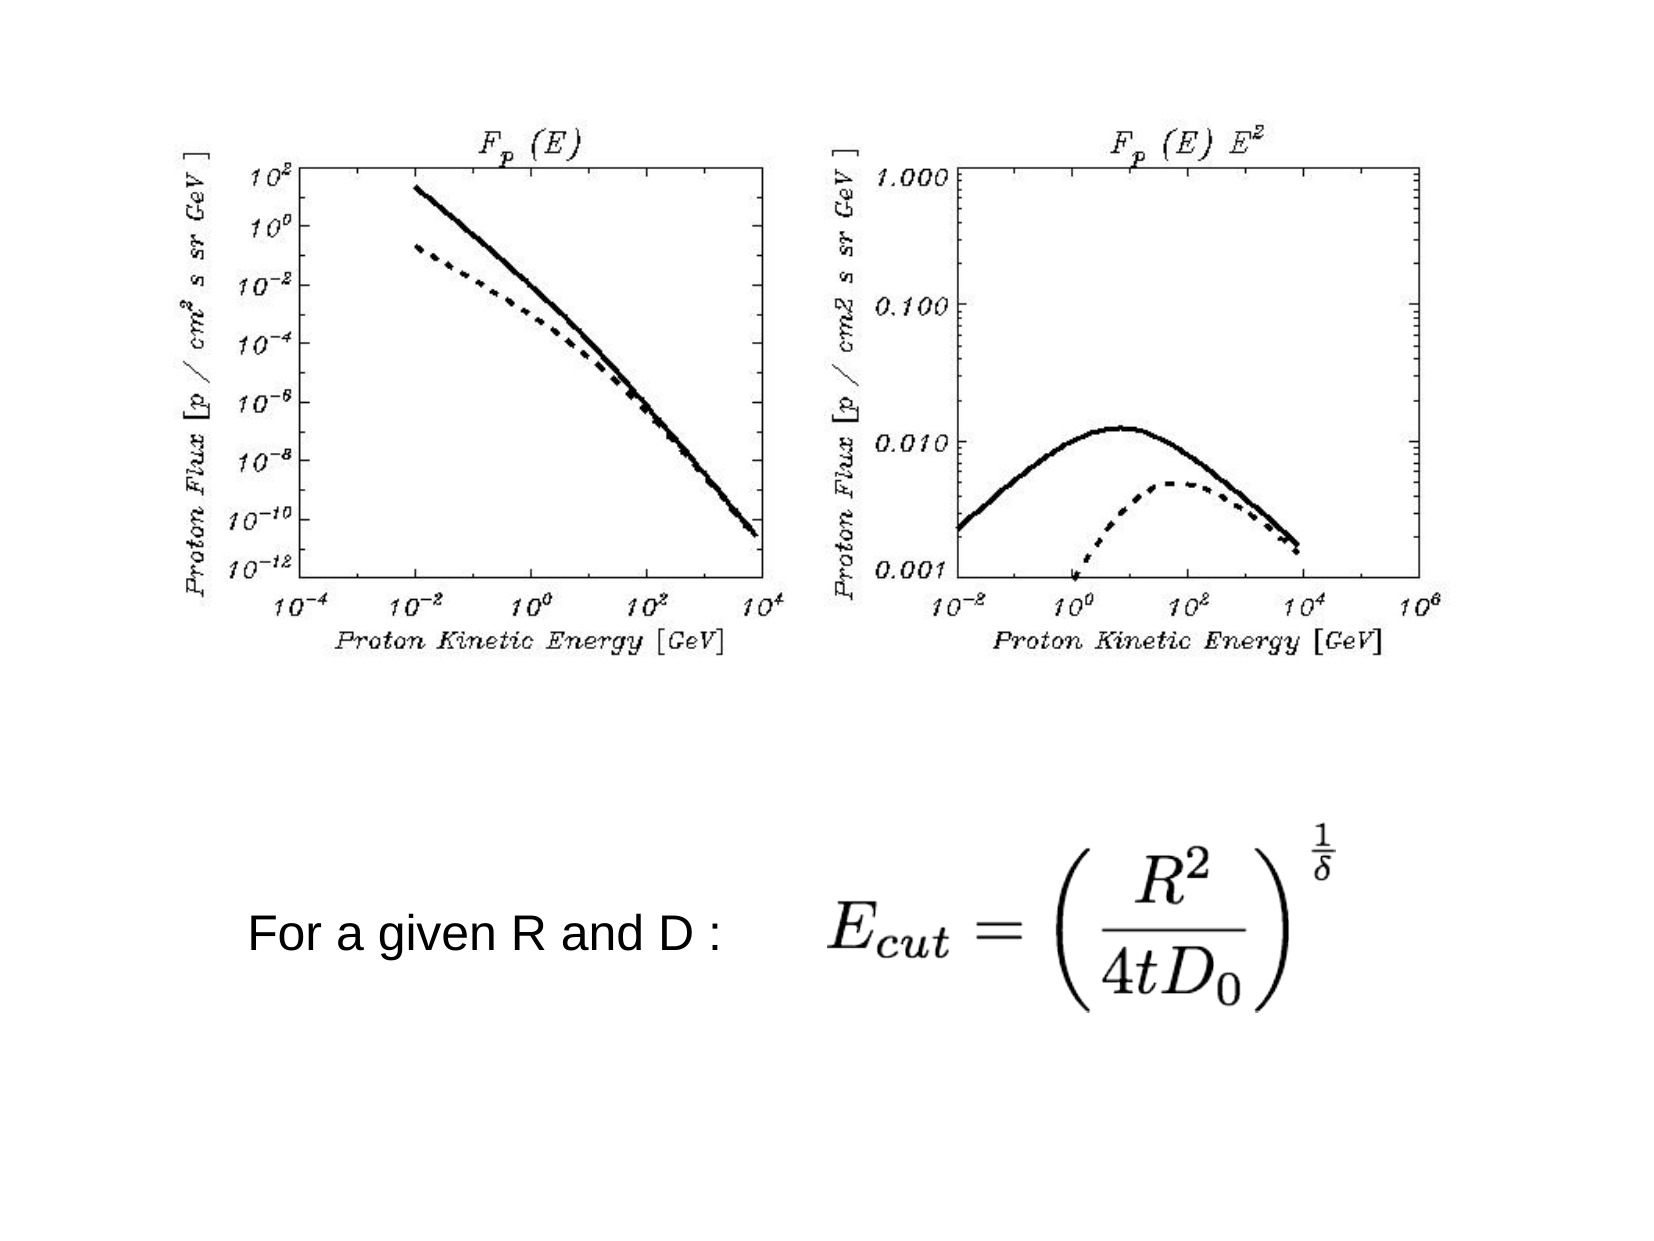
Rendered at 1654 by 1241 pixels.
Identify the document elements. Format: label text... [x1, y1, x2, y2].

picture [827, 822, 1336, 1013]
text_box For a given R and D : [232, 897, 757, 976]
picture [149, 119, 1464, 674]
text_box [74, 674, 1613, 1241]
